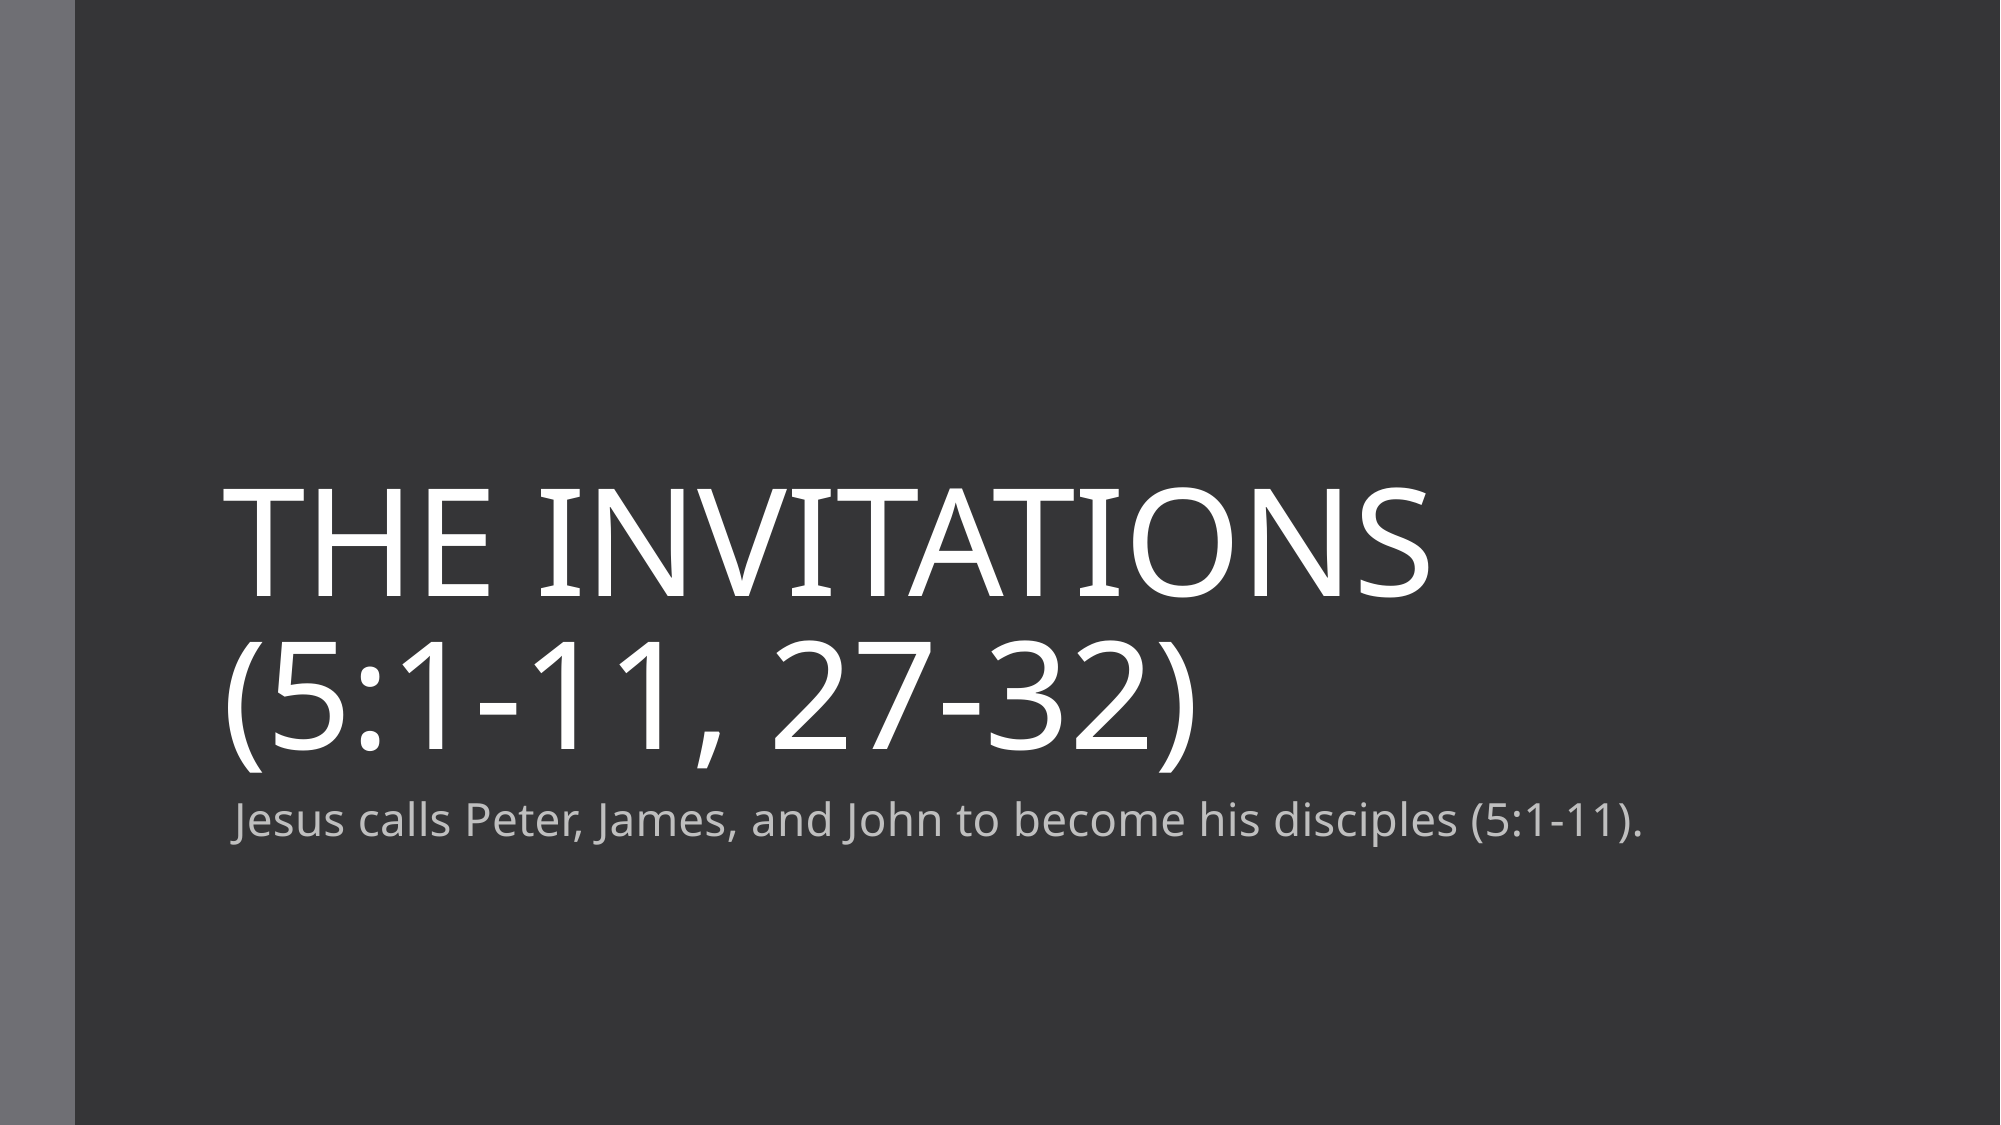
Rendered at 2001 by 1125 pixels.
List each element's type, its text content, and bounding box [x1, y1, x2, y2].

title THE INVITATIONS (5:1-11, 27-32) [206, 124, 1752, 787]
subtitle Jesus calls Peter, James, and John to become his disciples (5:1-11). [206, 787, 1752, 1066]
